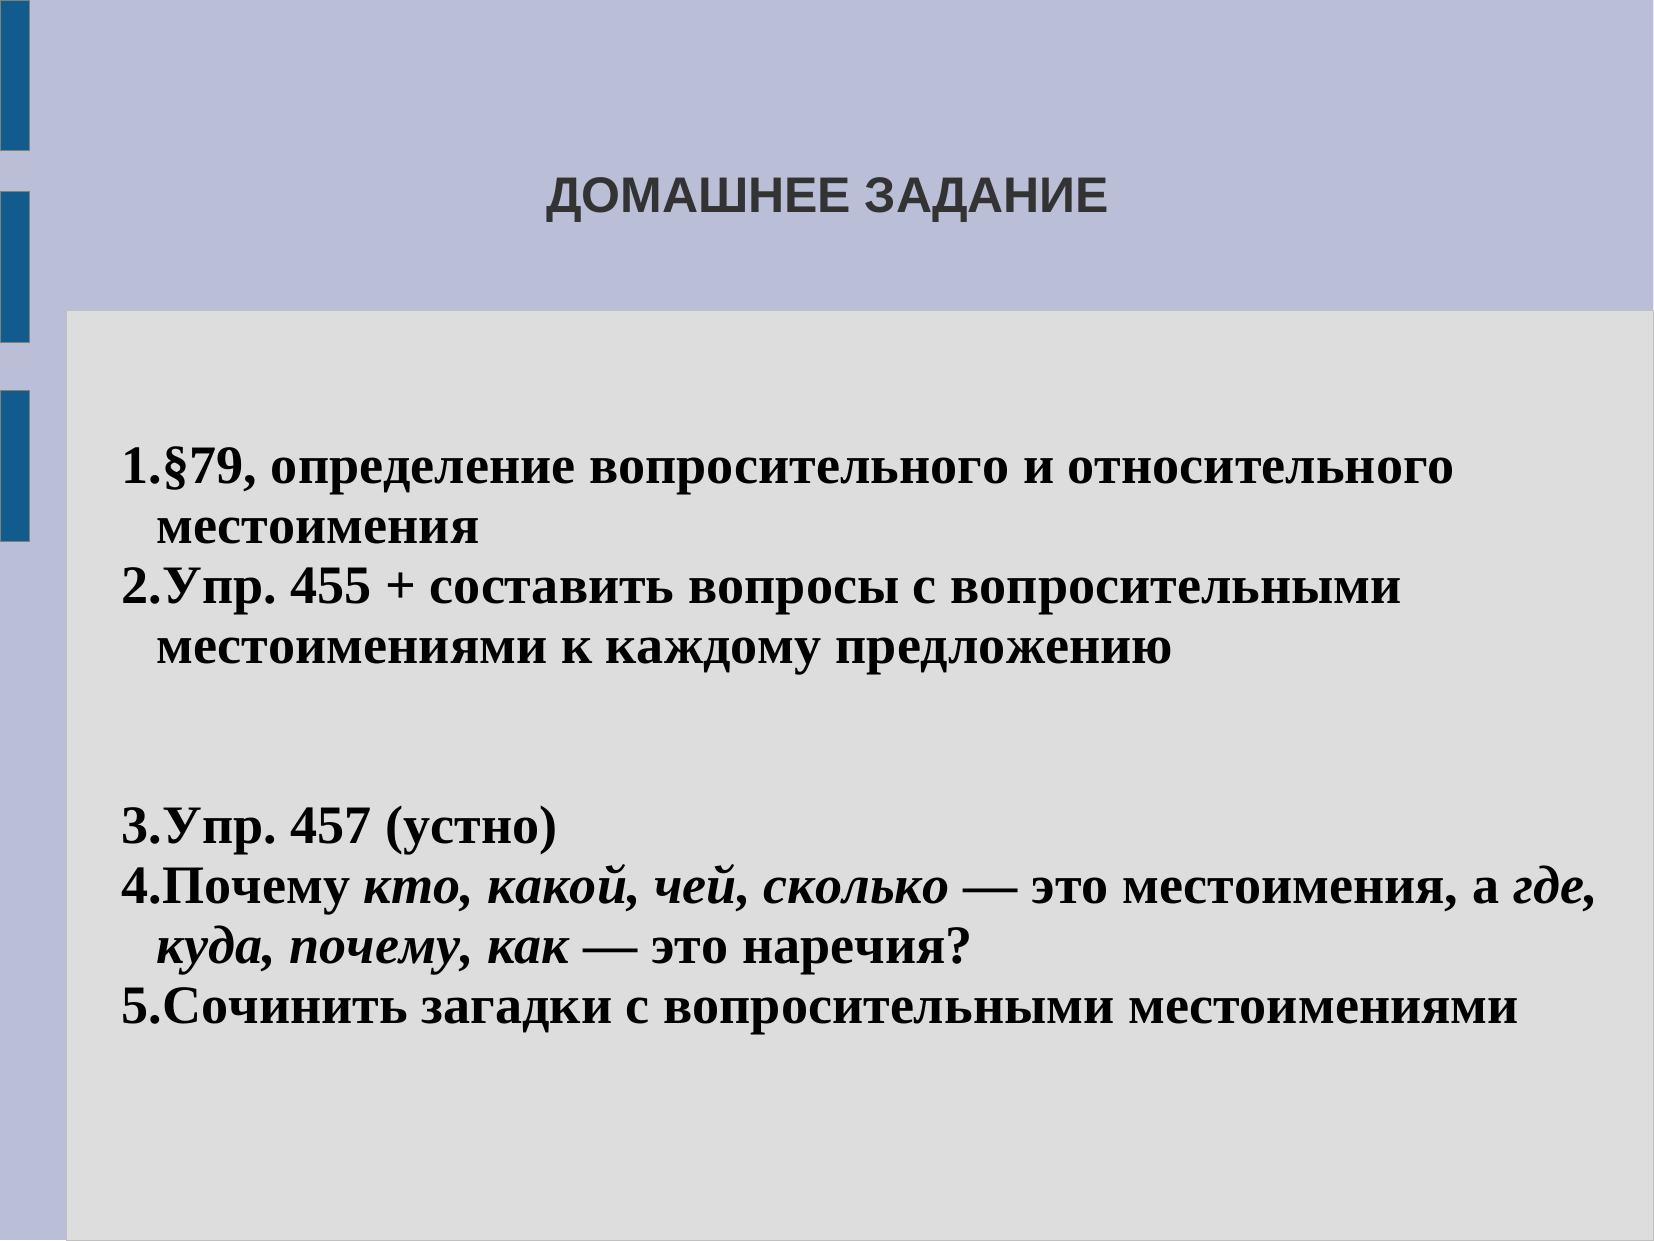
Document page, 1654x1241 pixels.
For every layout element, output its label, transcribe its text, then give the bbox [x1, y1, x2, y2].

subtitle §79, определение вопросительного и относительного местоимения Упр. 455 + составить вопросы с вопросительными местоимениями к каждому предложению Упр. 457 (устно) Почему кто, какой, чей, сколько — это местоимения, а где, куда, почему, как — это наречия? Сочинить загадки с вопросительными местоимениями [121, 344, 1607, 1127]
title ДОМАШНЕЕ ЗАДАНИЕ [121, 91, 1534, 299]
